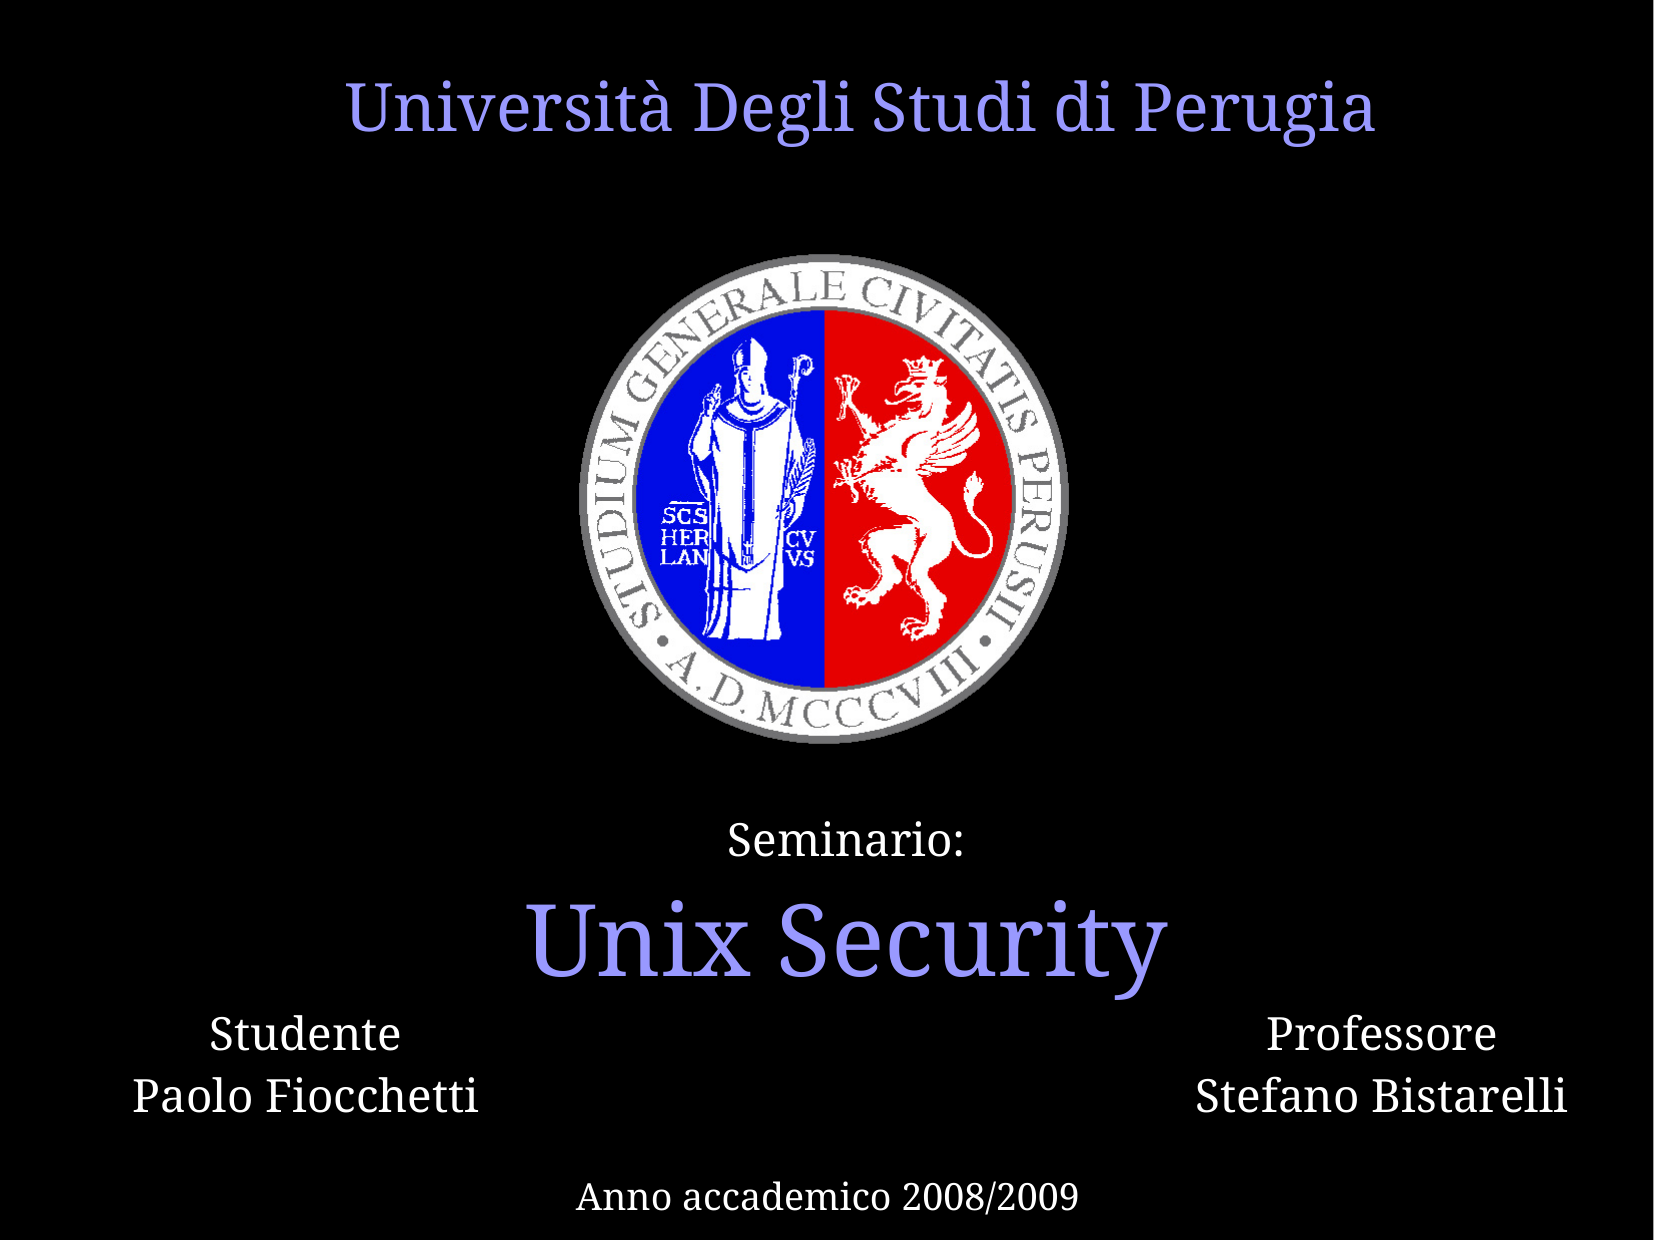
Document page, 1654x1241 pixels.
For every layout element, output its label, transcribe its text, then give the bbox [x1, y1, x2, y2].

text_box Anno accademico 2008/2009 [561, 1163, 1087, 1222]
text_box Seminario: Unix Security [510, 799, 1141, 981]
text_box Studente Paolo Fiocchetti [118, 993, 474, 1113]
picture [523, 198, 1124, 800]
text_box Professore Stefano Bistarelli [1181, 993, 1559, 1113]
text_box Università Degli Studi di Perugia [330, 53, 1327, 166]
